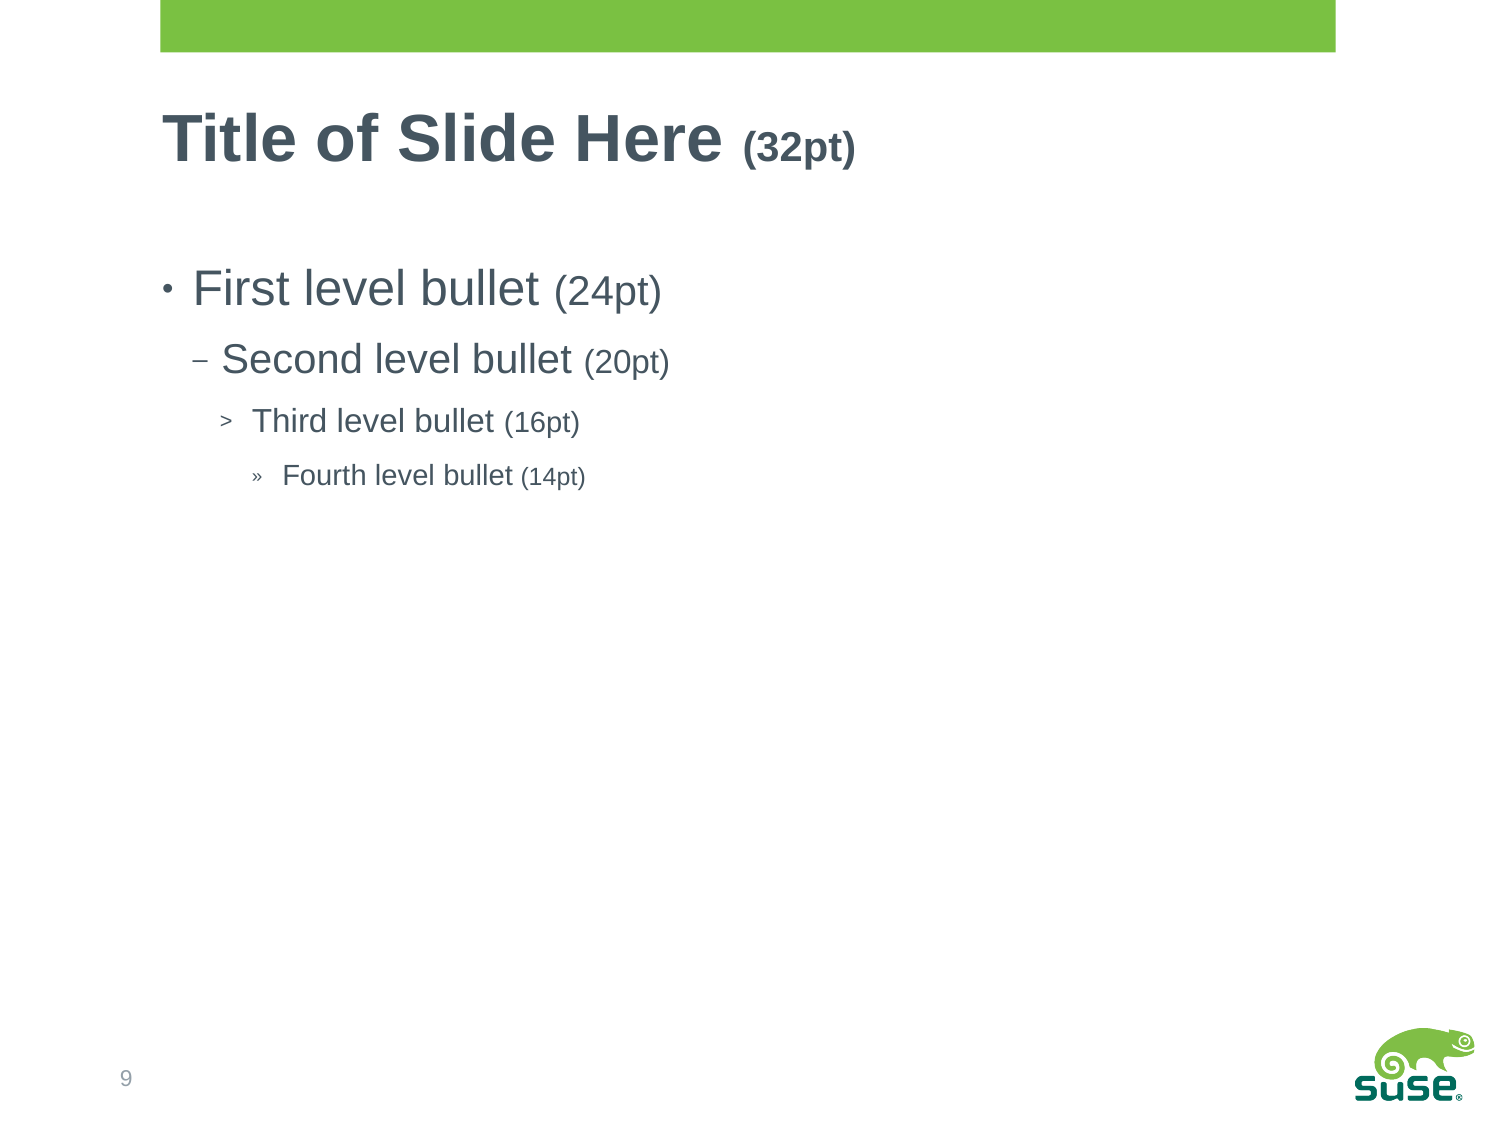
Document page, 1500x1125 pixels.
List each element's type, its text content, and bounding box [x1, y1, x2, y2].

picture [1355, 1028, 1475, 1101]
list First level bullet (24pt) Second level bullet (20pt) Third level bullet (16pt) Fourth level bullet (14pt) [162, 257, 1453, 1000]
title Title of Slide Here (32pt) [162, 44, 1410, 233]
